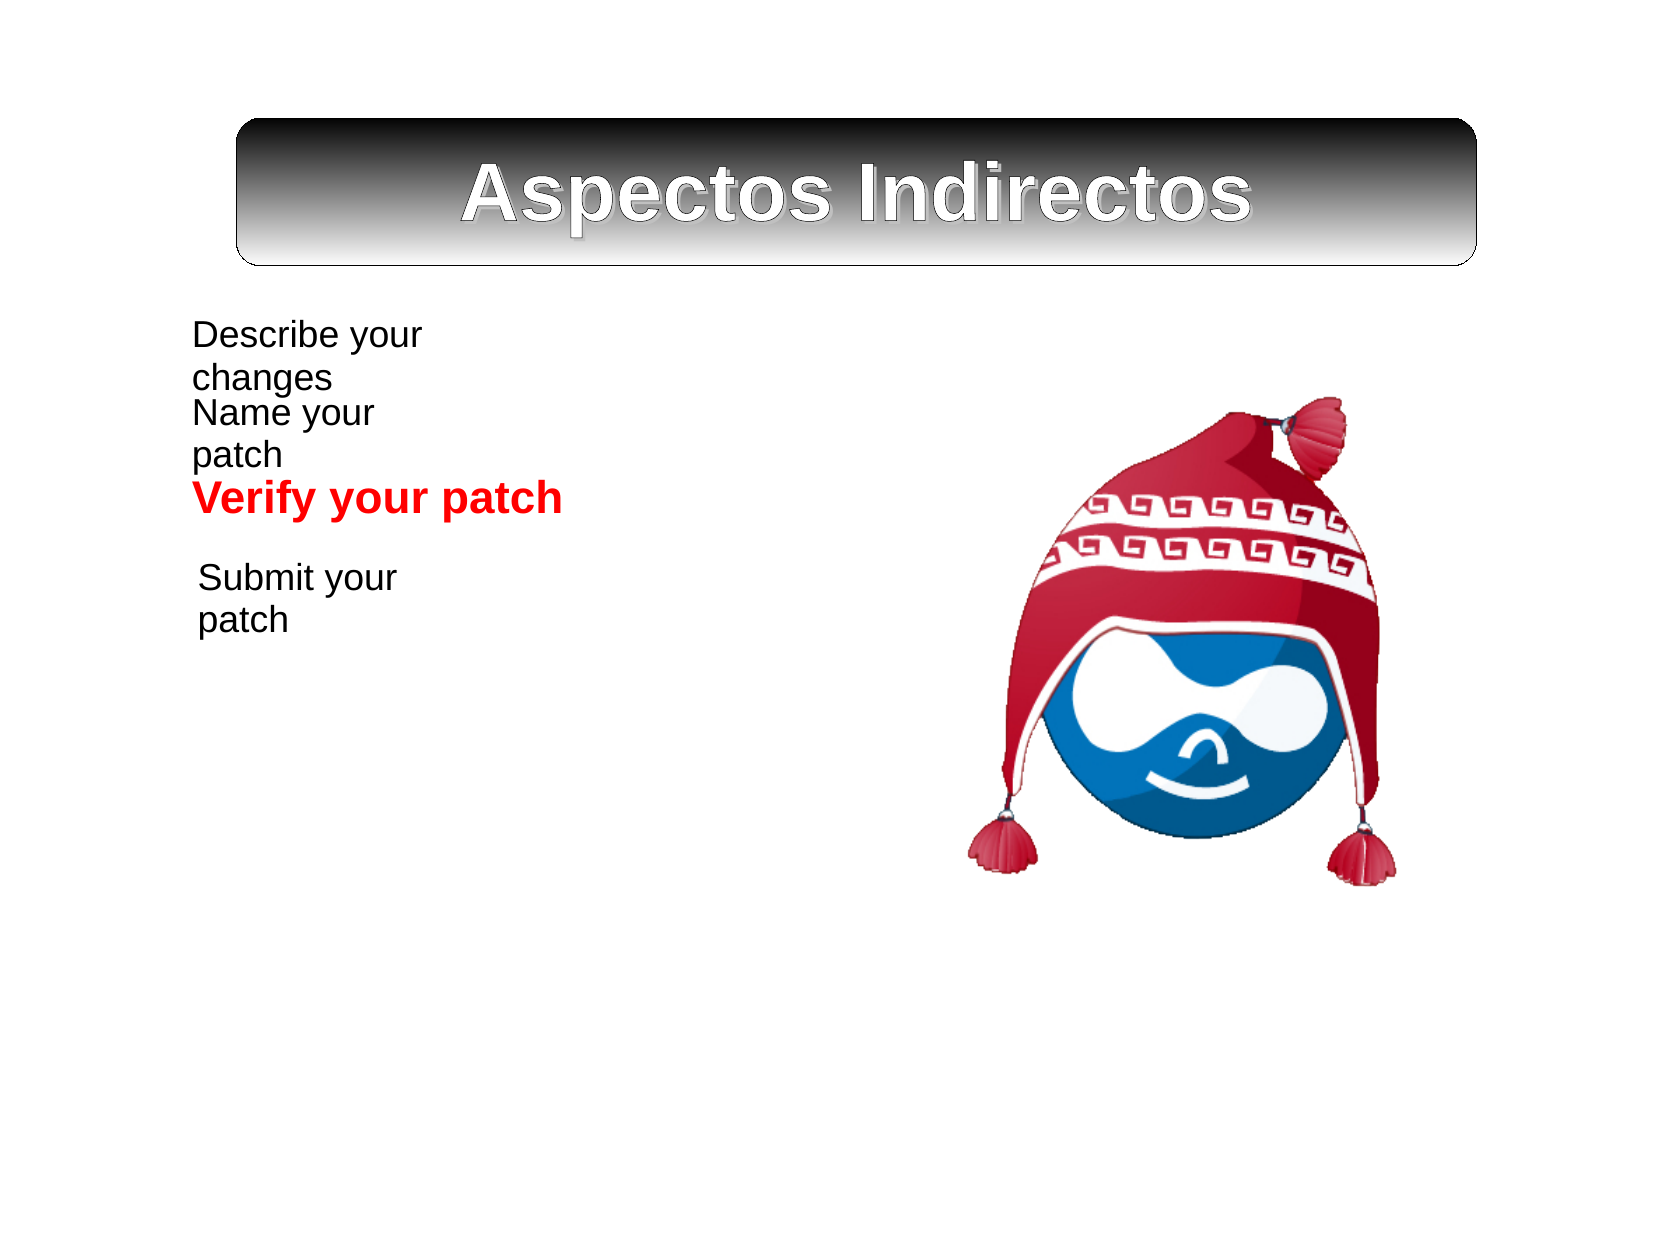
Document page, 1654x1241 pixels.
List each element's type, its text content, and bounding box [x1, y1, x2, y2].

text_box Submit your patch [182, 549, 514, 607]
text_box Aspectos Indirectos [236, 118, 1477, 266]
picture [915, 324, 1475, 958]
text_box Verify your patch [177, 464, 621, 532]
text_box Name your patch [177, 383, 492, 441]
text_box Describe your changes [177, 306, 589, 364]
